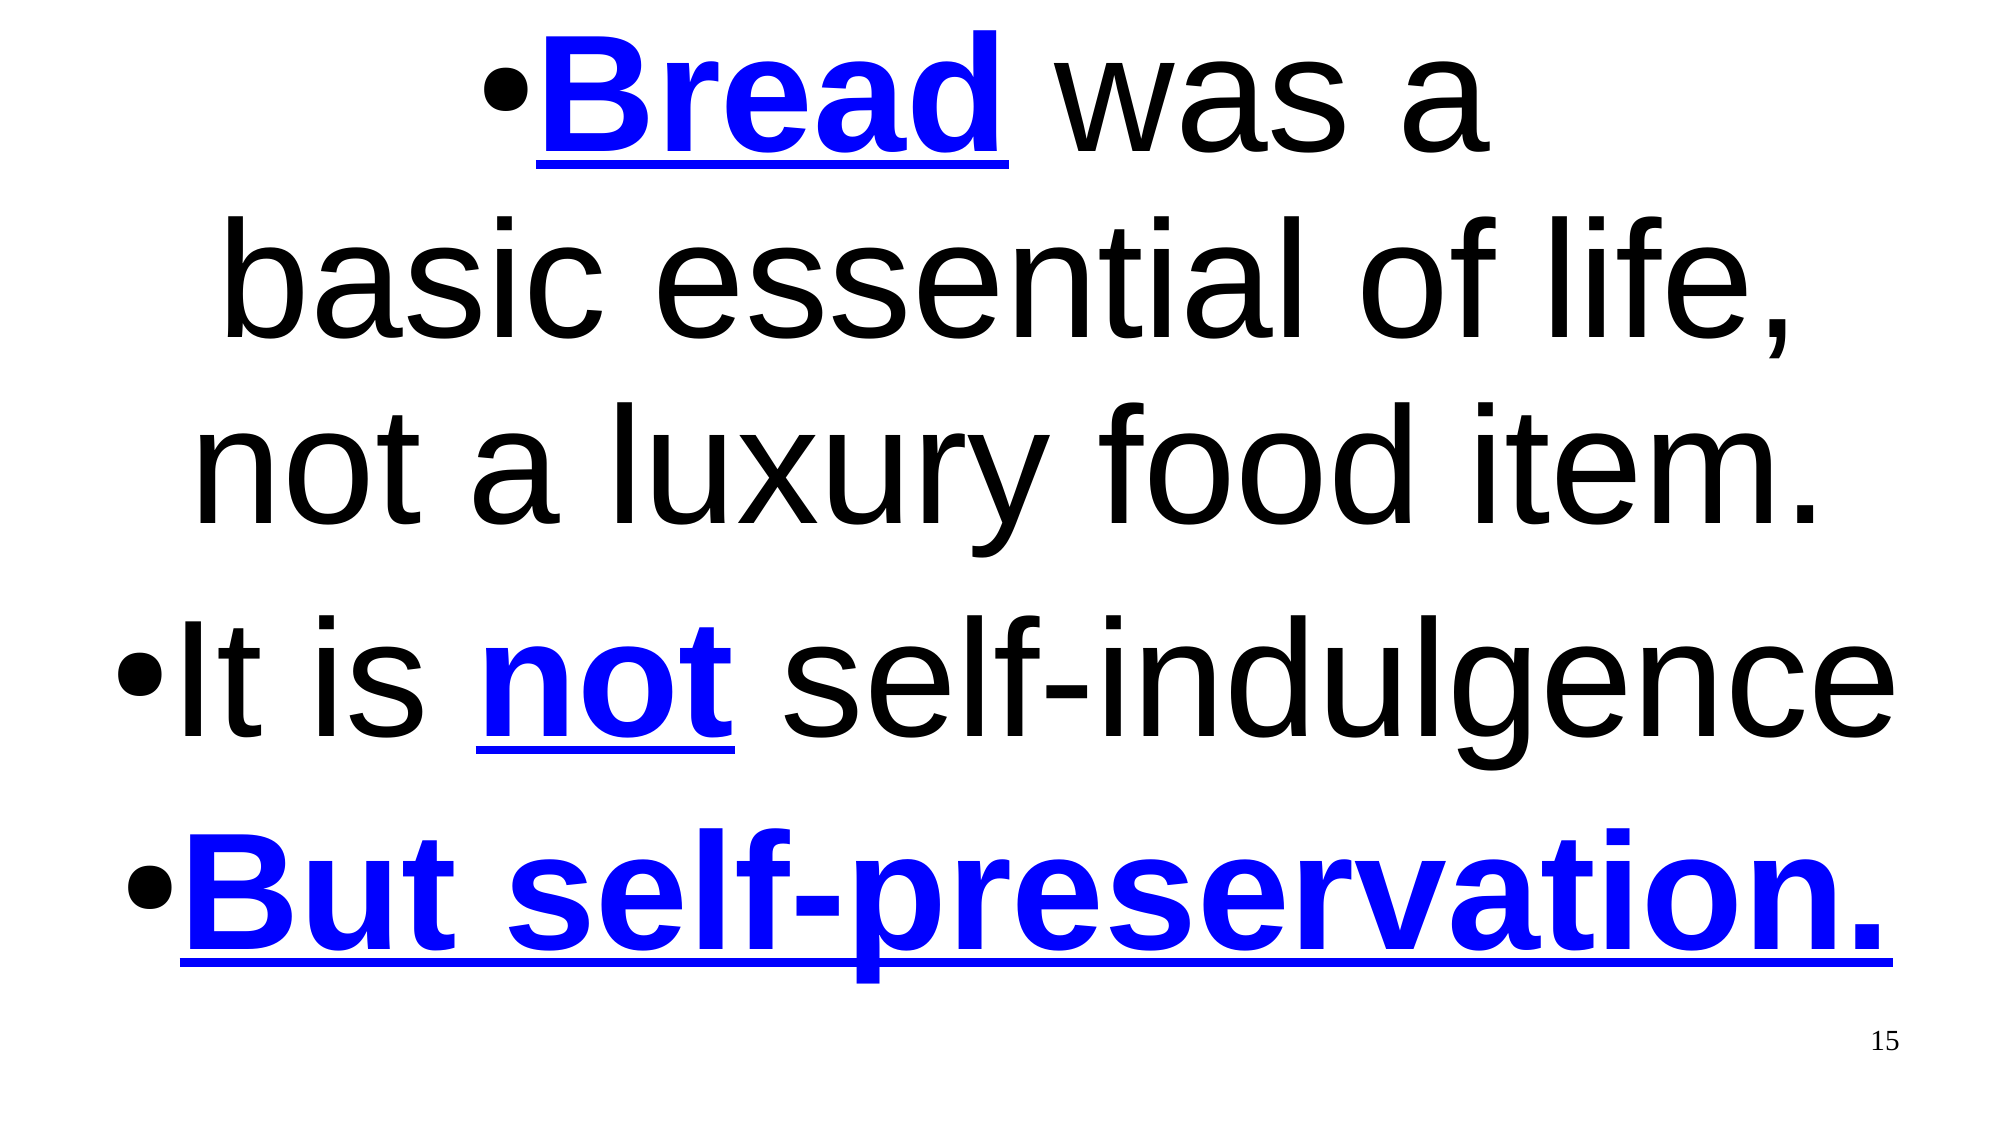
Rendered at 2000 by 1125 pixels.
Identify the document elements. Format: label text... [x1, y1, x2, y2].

list Bread was a basic essential of life, not a luxury food item. It is not self-indulgence But self-preservation. [0, 0, 1996, 1123]
